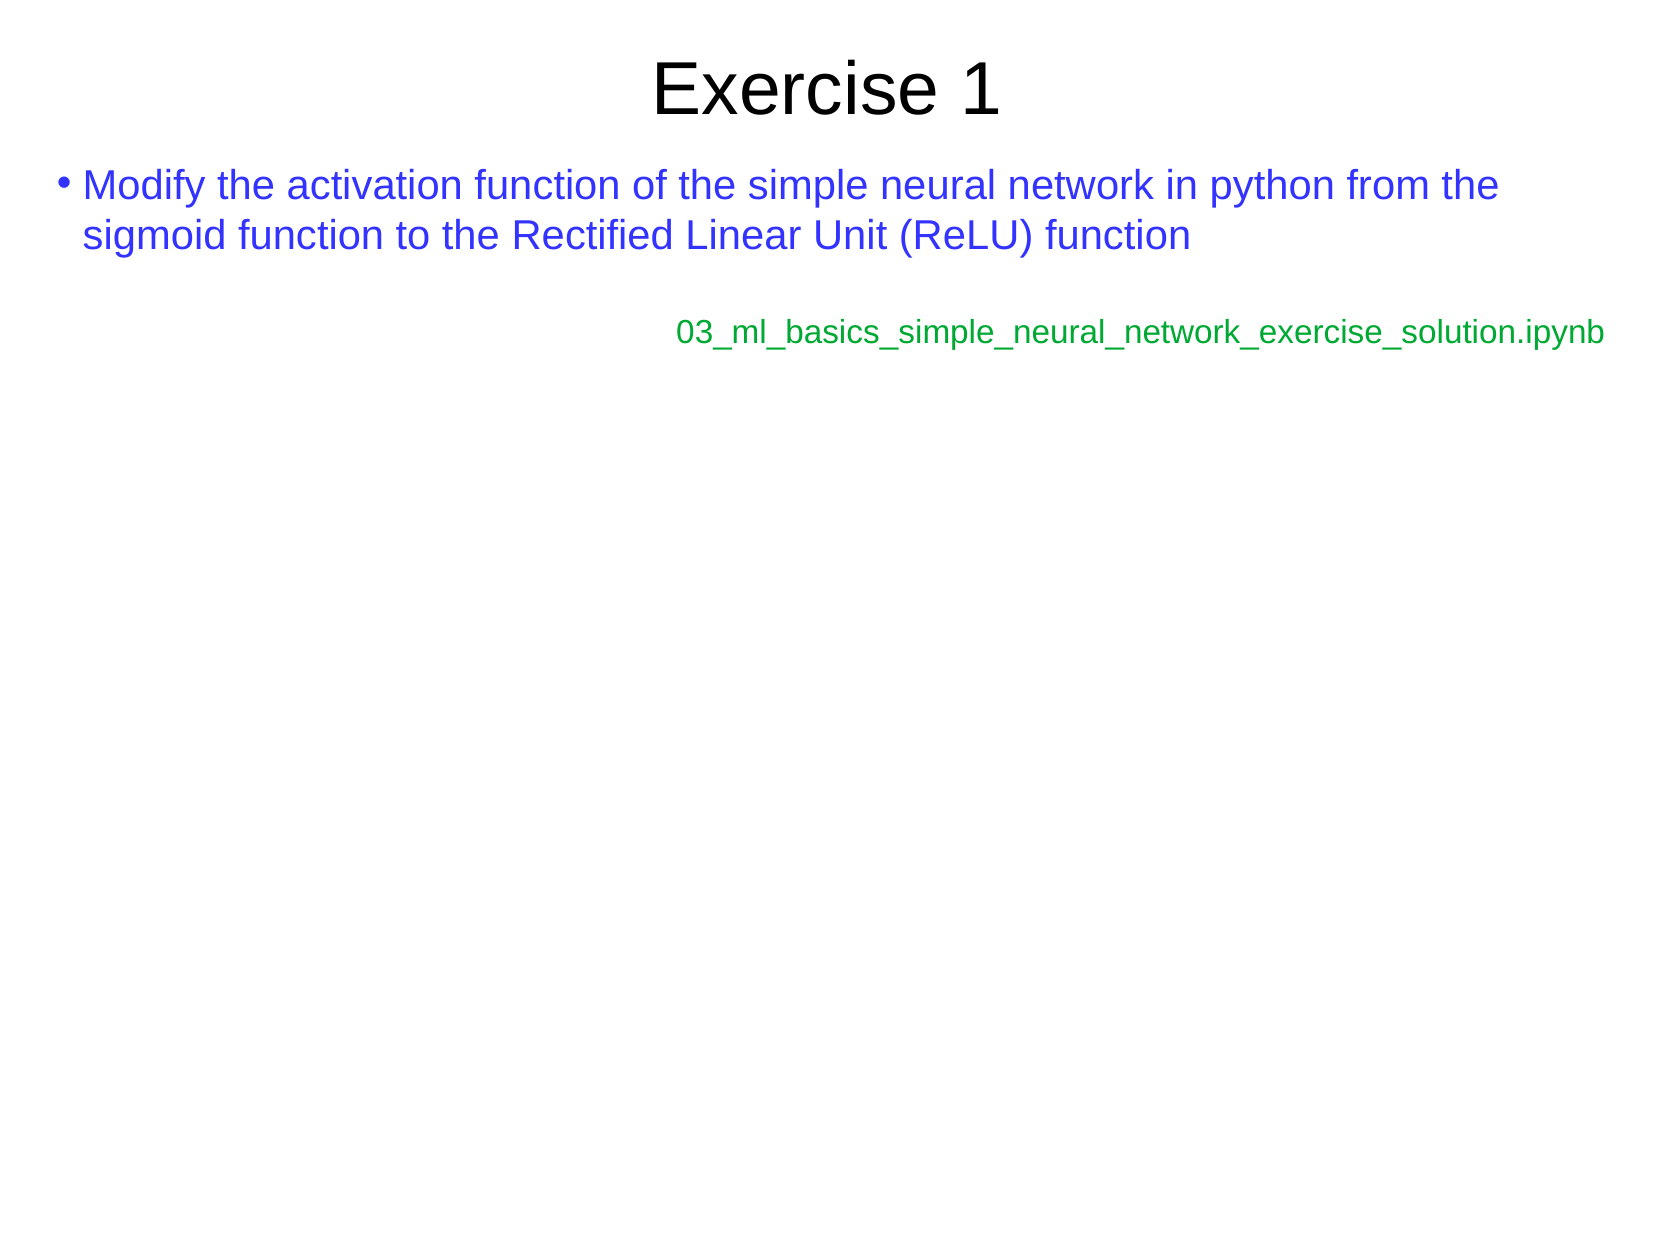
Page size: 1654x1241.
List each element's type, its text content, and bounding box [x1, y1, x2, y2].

text_box 03_ml_basics_simple_neural_network_exercise_solution.ipynb [661, 306, 1654, 359]
title Exercise 1 [151, 0, 1502, 150]
text_box Modify the activation function of the simple neural network in python from the sigmoid function to the Rectified Linear Unit (ReLU) function [42, 150, 1654, 1241]
